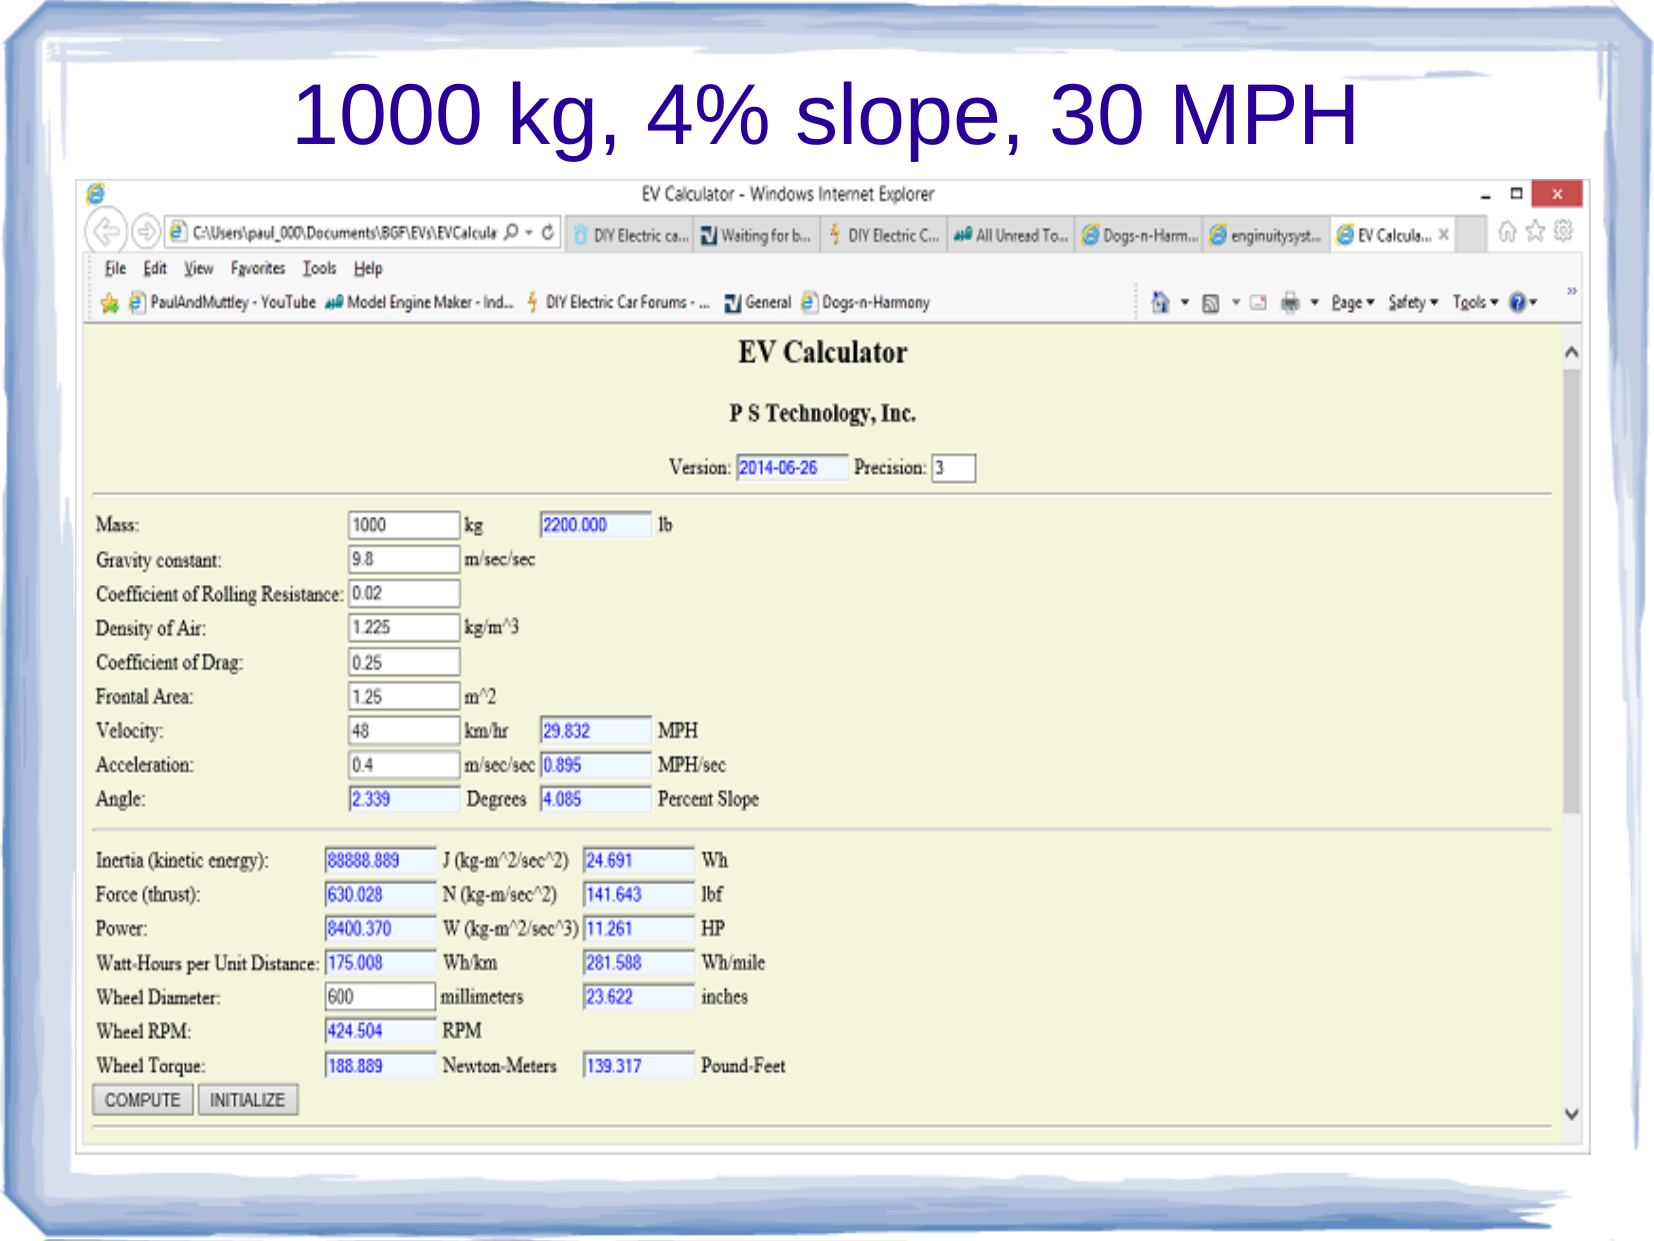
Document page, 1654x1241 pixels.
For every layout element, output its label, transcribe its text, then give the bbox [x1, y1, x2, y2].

picture [0, 0, 1654, 1241]
title 1000 kg, 4% slope, 30 MPH [82, 49, 1571, 179]
